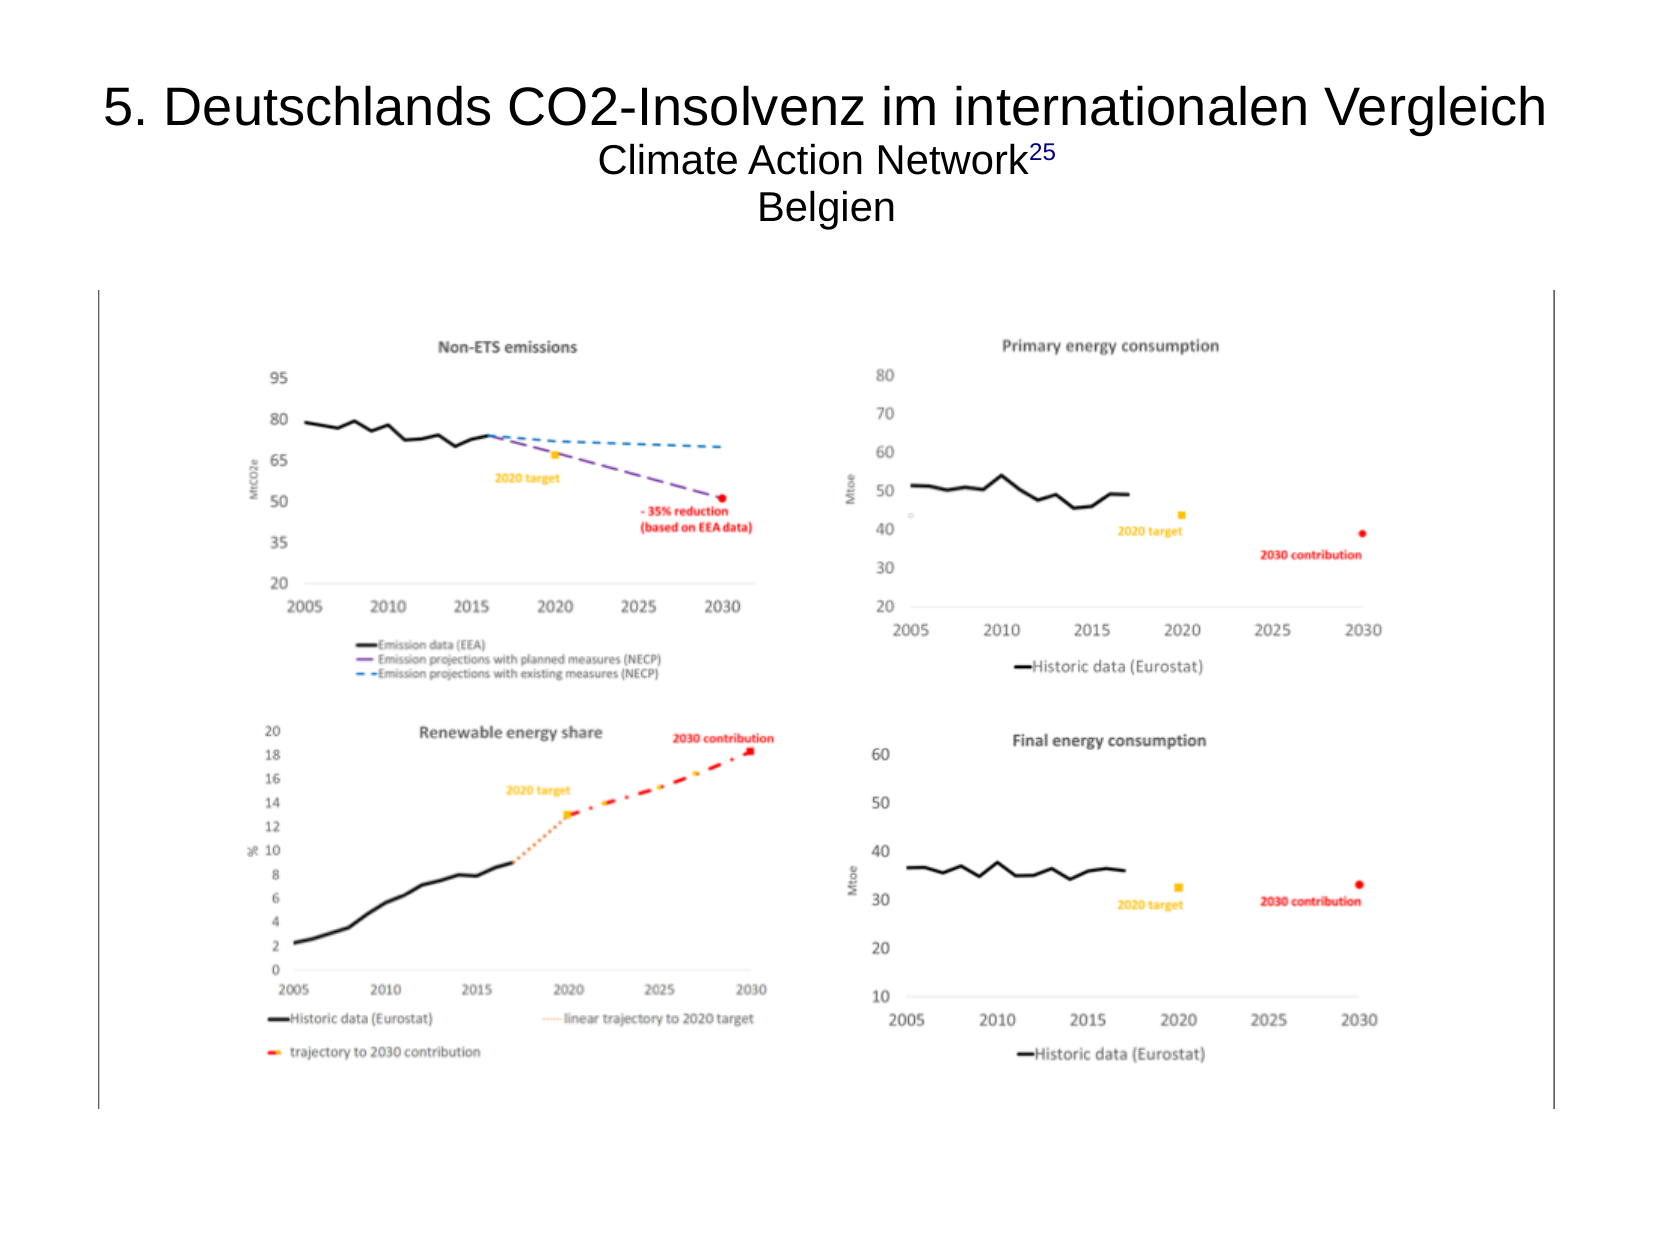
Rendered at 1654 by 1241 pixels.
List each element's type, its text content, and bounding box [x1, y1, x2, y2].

title 5. Deutschlands CO2-Insolvenz im internationalen Vergleich Climate Action Network25 Belgien [82, 49, 1571, 257]
picture [98, 290, 1555, 1109]
